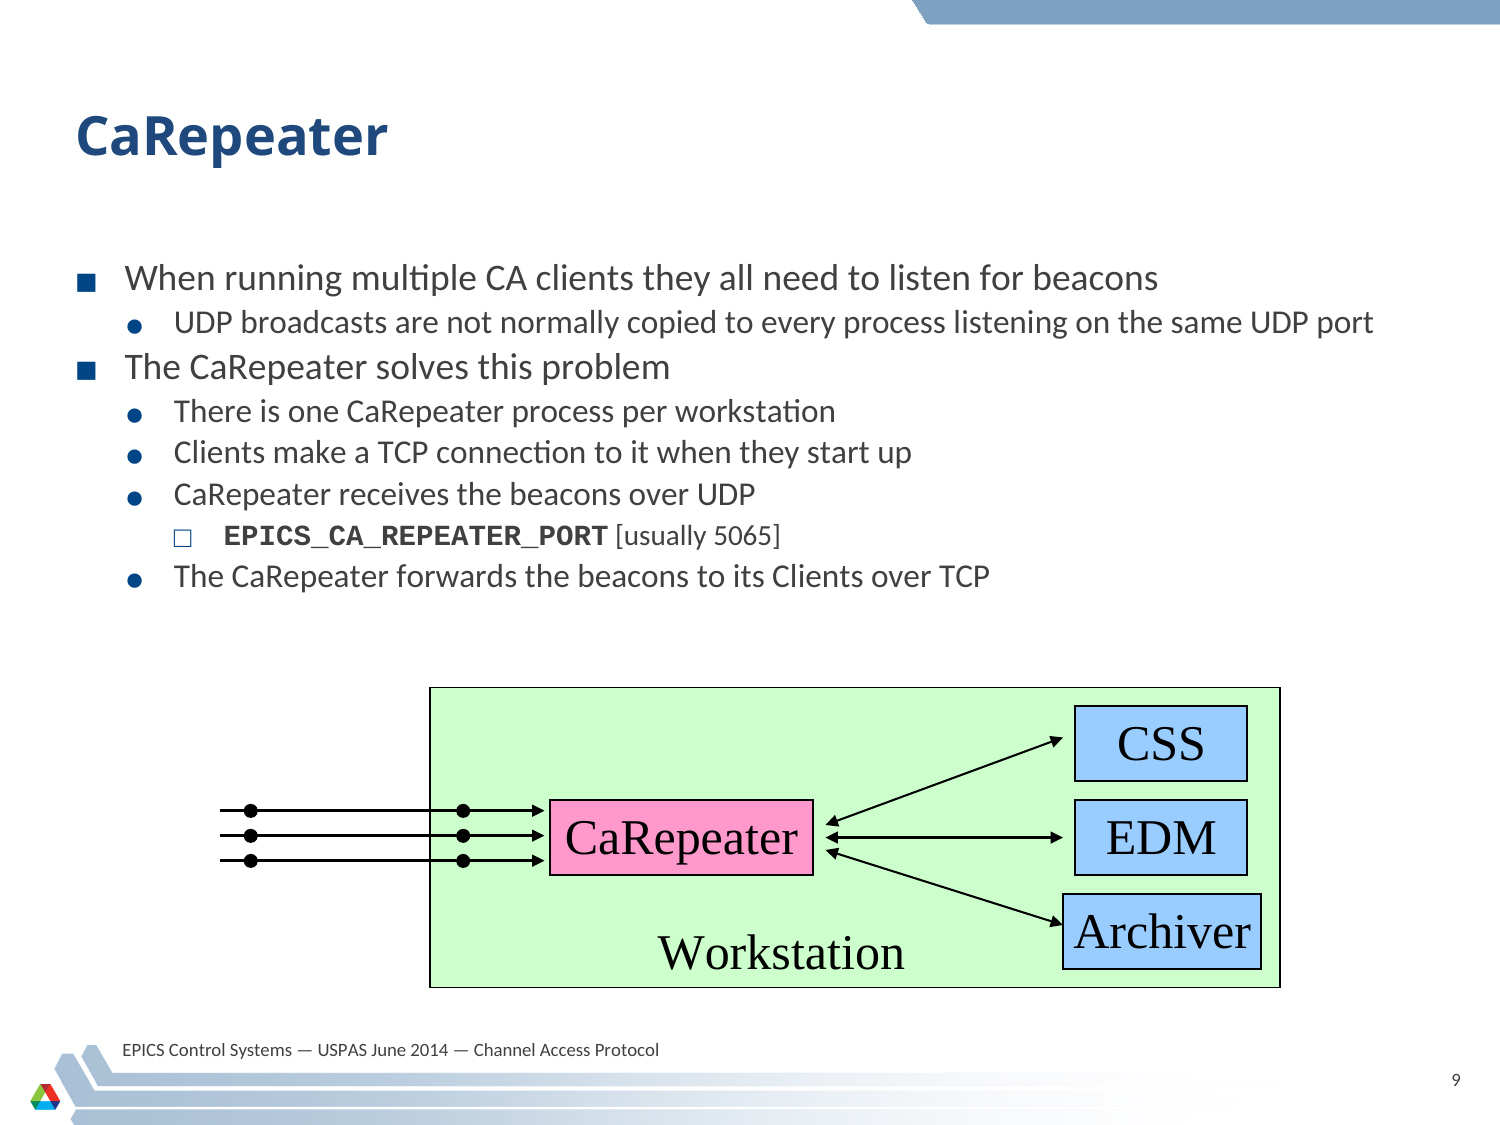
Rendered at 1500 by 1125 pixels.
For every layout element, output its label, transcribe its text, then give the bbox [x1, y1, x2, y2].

text_box [457, 829, 469, 834]
text_box [457, 854, 469, 859]
list When running multiple CA clients they all need to listen for beacons UDP broadcasts are not normally copied to every process listening on the same UDP port The CaRepeater solves this problem There is one CaRepeater process per workstation Clients make a TCP connection to it when they start up CaRepeater receives the beacons over UDP EPICS_CA_REPEATER_PORT [usually 5065] The CaRepeater forwards the beacons to its Clients over TCP [75, 262, 1426, 653]
text_box [457, 837, 470, 843]
text_box EDM [1075, 800, 1248, 876]
text_box CSS [1075, 706, 1248, 782]
picture [0, 1037, 1500, 1125]
text_box [244, 854, 258, 868]
text_box [244, 804, 258, 818]
text_box CaRepeater [550, 799, 813, 875]
text_box [244, 829, 258, 843]
title CaRepeater [75, 103, 1426, 167]
picture [0, 0, 1500, 26]
text_box [457, 804, 469, 809]
text_box [457, 812, 470, 818]
text_box Archiver [1063, 893, 1262, 969]
text_box [457, 862, 470, 868]
text_box Workstation [430, 687, 1281, 988]
